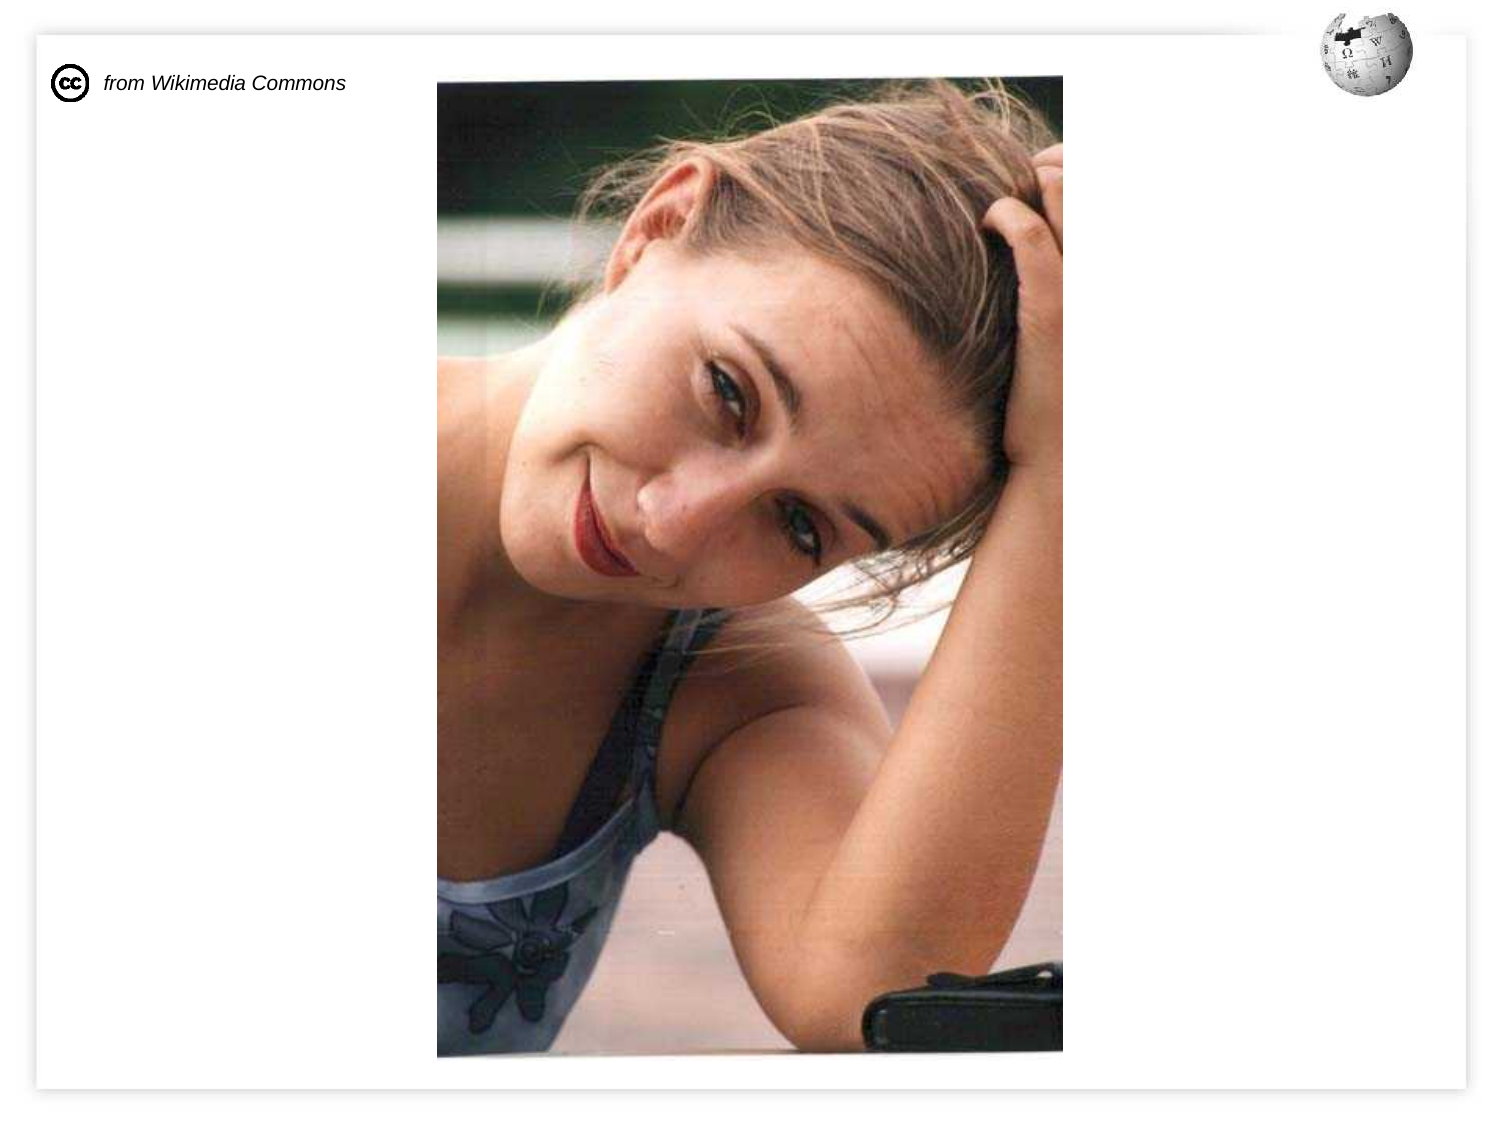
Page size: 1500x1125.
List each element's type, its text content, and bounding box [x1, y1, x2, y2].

text_box from Wikimedia Commons [88, 64, 427, 103]
picture [0, 0, 1500, 1125]
